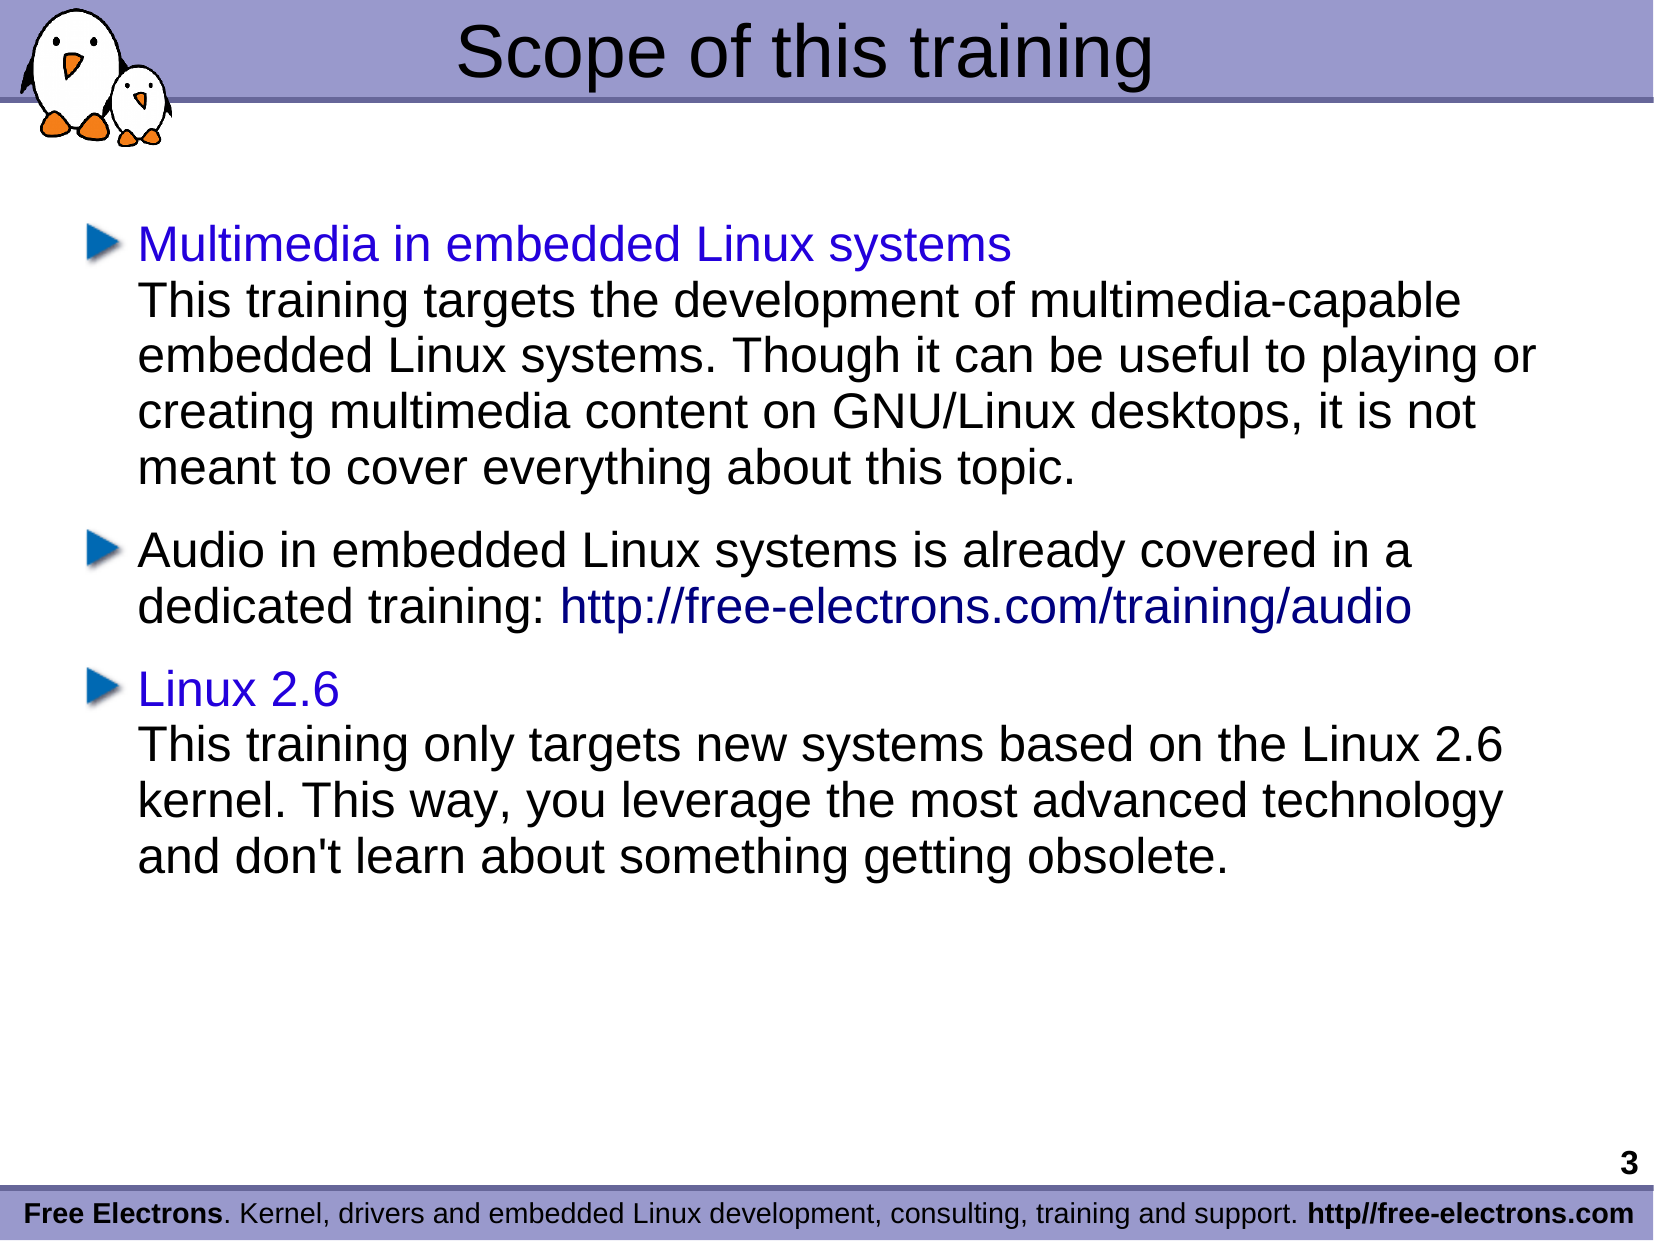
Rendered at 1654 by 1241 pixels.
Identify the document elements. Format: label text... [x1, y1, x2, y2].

picture [20, 8, 172, 147]
title Scope of this training [60, 0, 1551, 103]
list Multimedia in embedded Linux systems This training targets the development of multimedia-capable embedded Linux systems. Though it can be useful to playing or creating multimedia content on GNU/Linux desktops, it is not meant to cover everything about this topic. Audio in embedded Linux systems is already covered in a dedicated training: http://free-electrons.com/training/audio Linux 2.6 This training only targets new systems based on the Linux 2.6 kernel. This way, you leverage the most advanced technology and don't learn about something getting obsolete. [66, 216, 1565, 1066]
